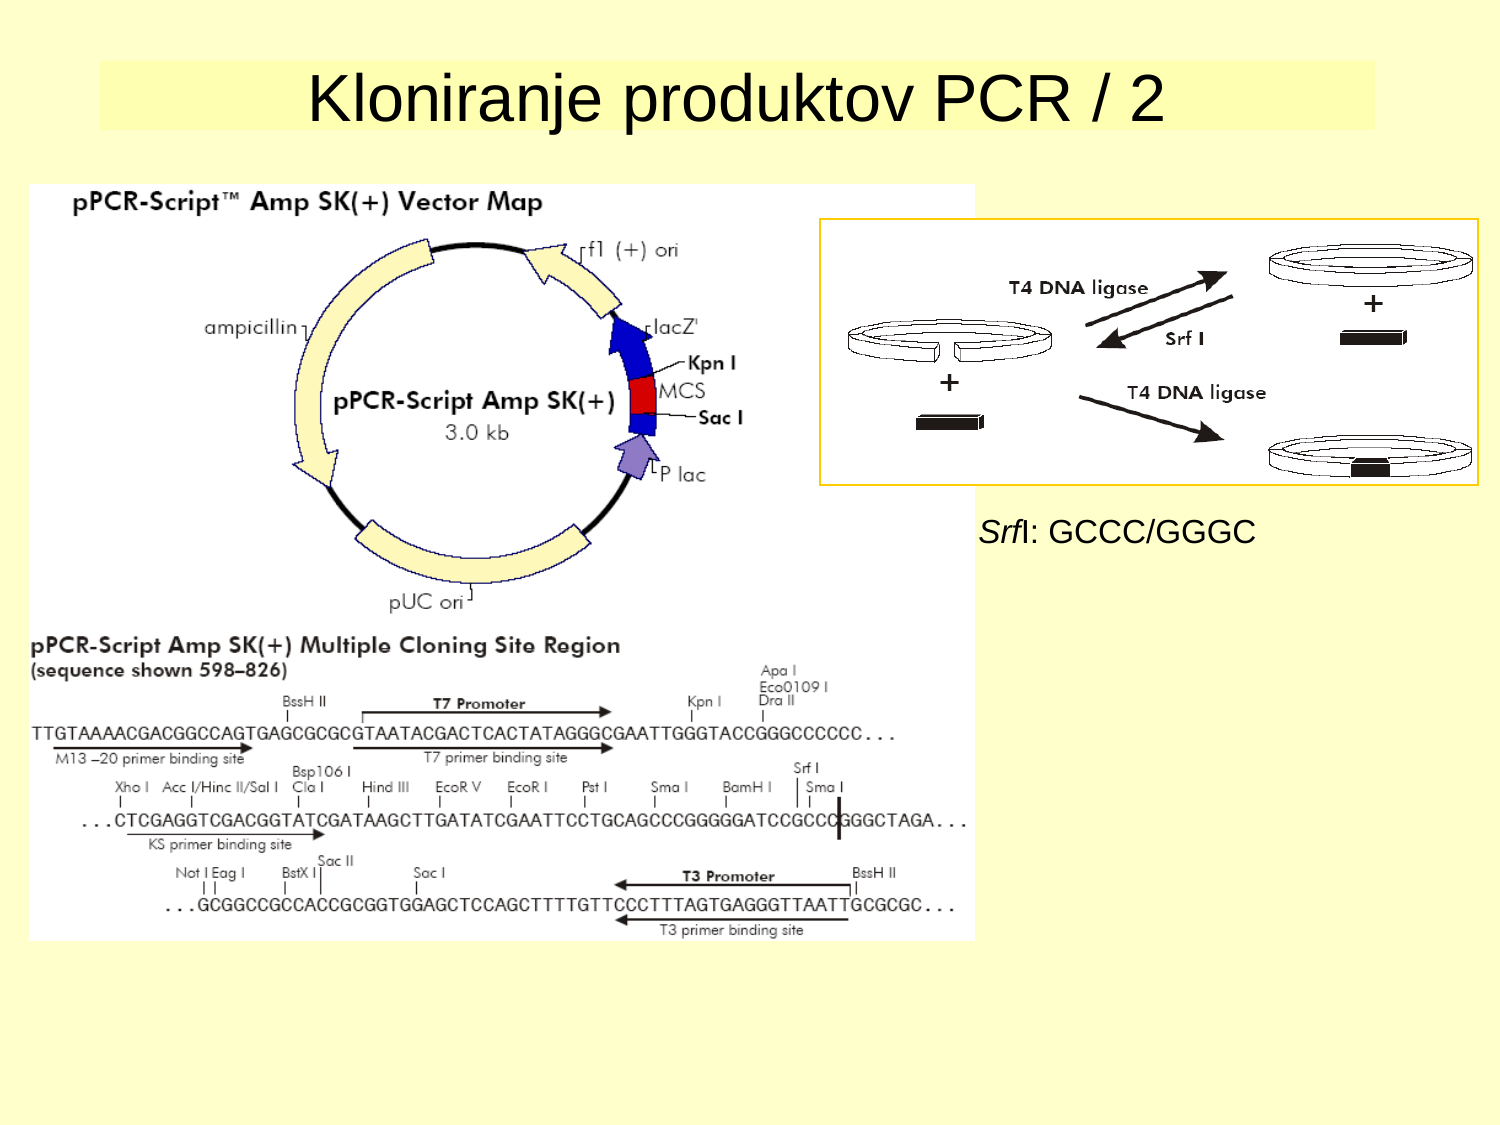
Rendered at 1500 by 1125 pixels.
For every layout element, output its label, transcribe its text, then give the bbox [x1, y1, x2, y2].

text_box SrfI: GCCC/GGGC [963, 503, 1272, 559]
picture [820, 220, 1477, 485]
picture [29, 184, 975, 941]
title Kloniranje produktov PCR / 2 [99, 60, 1375, 130]
